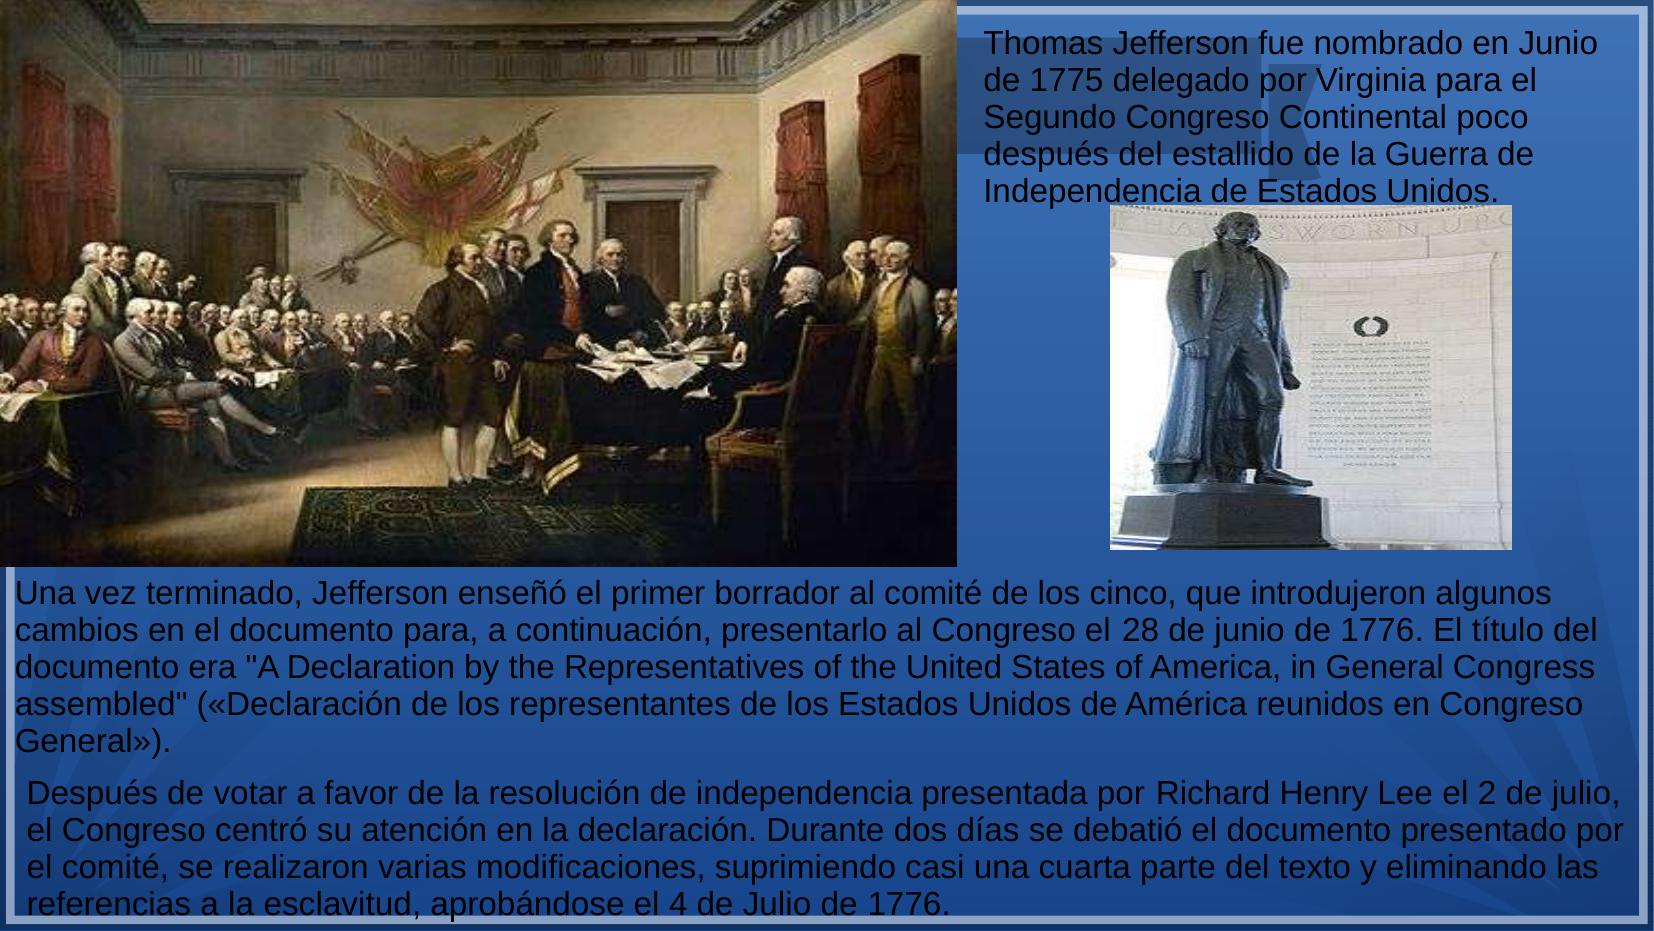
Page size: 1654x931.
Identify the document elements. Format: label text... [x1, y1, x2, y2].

text_box Una vez terminado, Jefferson enseñó el primer borrador al comité de los cinco, que introdujeron algunos cambios en el documento para, a continuación, presentarlo al Congreso el 28 de junio de 1776. El título del documento era "A Declaration by the Representatives of the United States of America, in General Congress assembled" («Declaración de los representantes de los Estados Unidos de América reunidos en Congreso General»). [0, 566, 1642, 767]
text_box Thomas Jefferson fue nombrado en Junio de 1775 delegado por Virginia para el Segundo Congreso Continental poco después del estallido de la Guerra de Independencia de Estados Unidos. [968, 17, 1619, 218]
picture [1110, 205, 1512, 550]
text_box Después de votar a favor de la resolución de independencia presentada por Richard Henry Lee el 2 de julio, el Congreso centró su atención en la declaración. Durante dos días se debatió el documento presentado por el comité, se realizaron varias modificaciones, suprimiendo casi una cuarta parte del texto y eliminando las referencias a la esclavitud, aprobándose el 4 de Julio de 1776. [11, 766, 1654, 930]
picture [0, 0, 957, 566]
